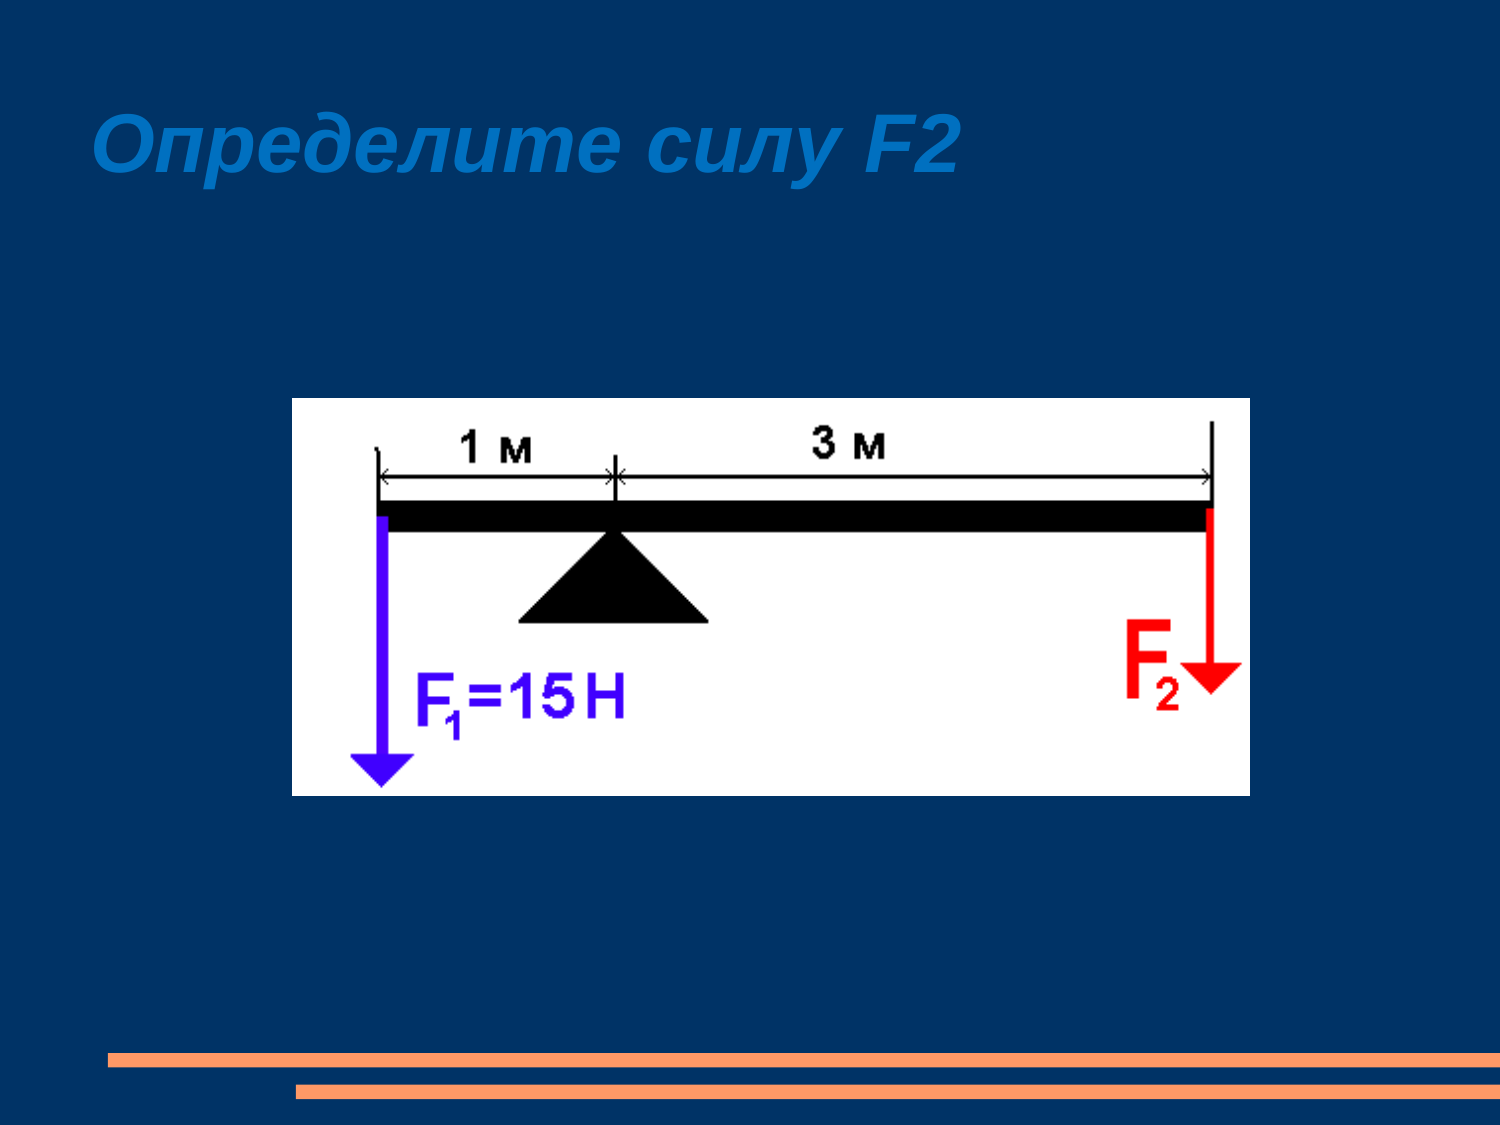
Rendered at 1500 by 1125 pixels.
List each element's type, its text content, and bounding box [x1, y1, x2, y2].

title Определите силу F2 [75, 45, 1426, 233]
text_box [292, 398, 1250, 796]
